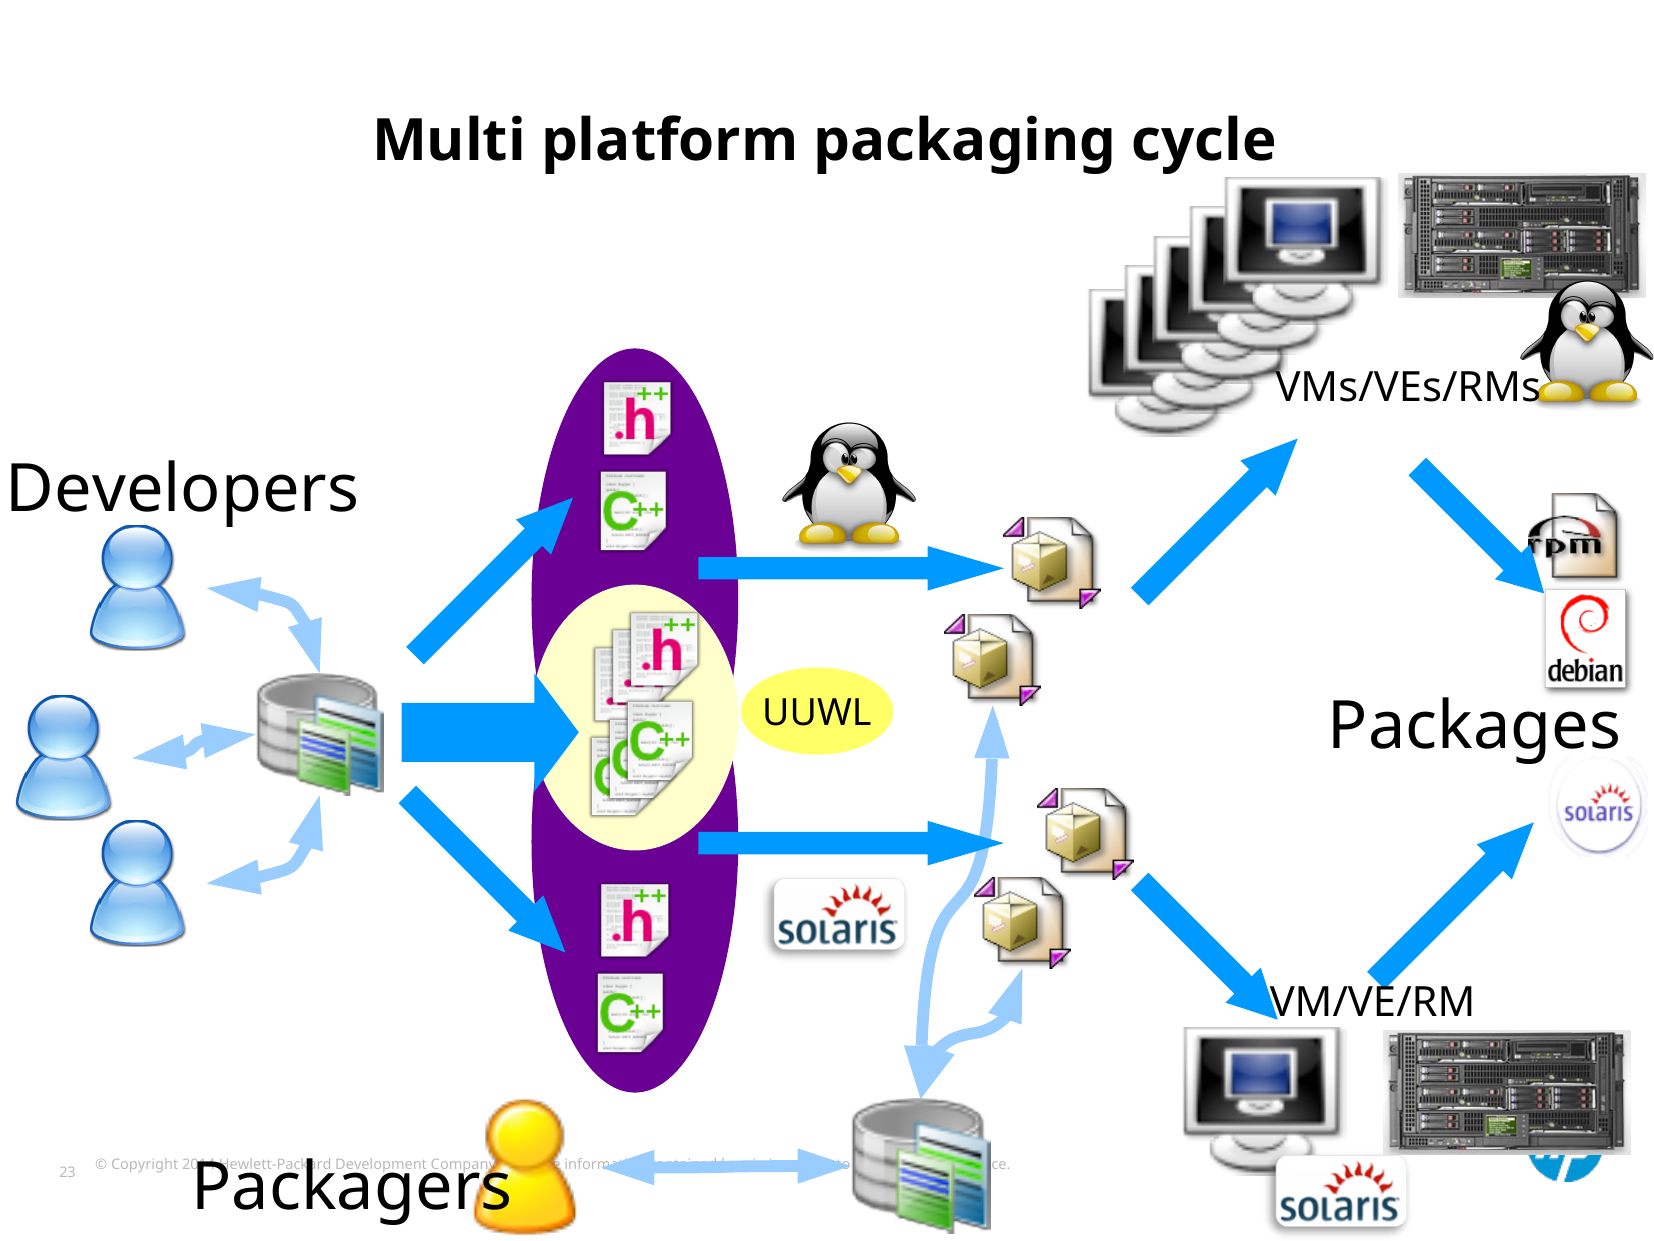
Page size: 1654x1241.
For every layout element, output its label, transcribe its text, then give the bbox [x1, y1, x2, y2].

title Multi platform packaging cycle [372, 59, 1453, 221]
picture [587, 968, 674, 1058]
picture [0, 695, 207, 947]
picture [1398, 173, 1654, 415]
picture [74, 526, 207, 651]
picture [782, 419, 916, 557]
picture [593, 377, 682, 460]
picture [590, 879, 680, 962]
picture [581, 608, 709, 821]
text_box [1130, 872, 1269, 1017]
picture [255, 673, 384, 796]
picture [944, 614, 1041, 706]
picture [755, 868, 916, 969]
picture [1547, 756, 1648, 857]
picture [453, 1097, 602, 1239]
text_box [1367, 822, 1534, 971]
text_box [398, 348, 1004, 1093]
picture [974, 788, 1134, 969]
picture [1003, 517, 1101, 609]
text_box Developers [5, 439, 333, 526]
text_box Packages [1327, 676, 1654, 783]
picture [1181, 1027, 1631, 1241]
picture [1086, 221, 1388, 438]
text_box UUWL [740, 667, 894, 755]
text_box [1130, 443, 1296, 606]
picture [1523, 493, 1650, 703]
picture [850, 1098, 991, 1234]
text_box Packagers [191, 1138, 475, 1238]
text_box VM/VE/RM [1269, 971, 1597, 1058]
picture [590, 466, 677, 556]
text_box VMs/VEs/RMs [1275, 357, 1603, 443]
text_box [1408, 457, 1545, 594]
